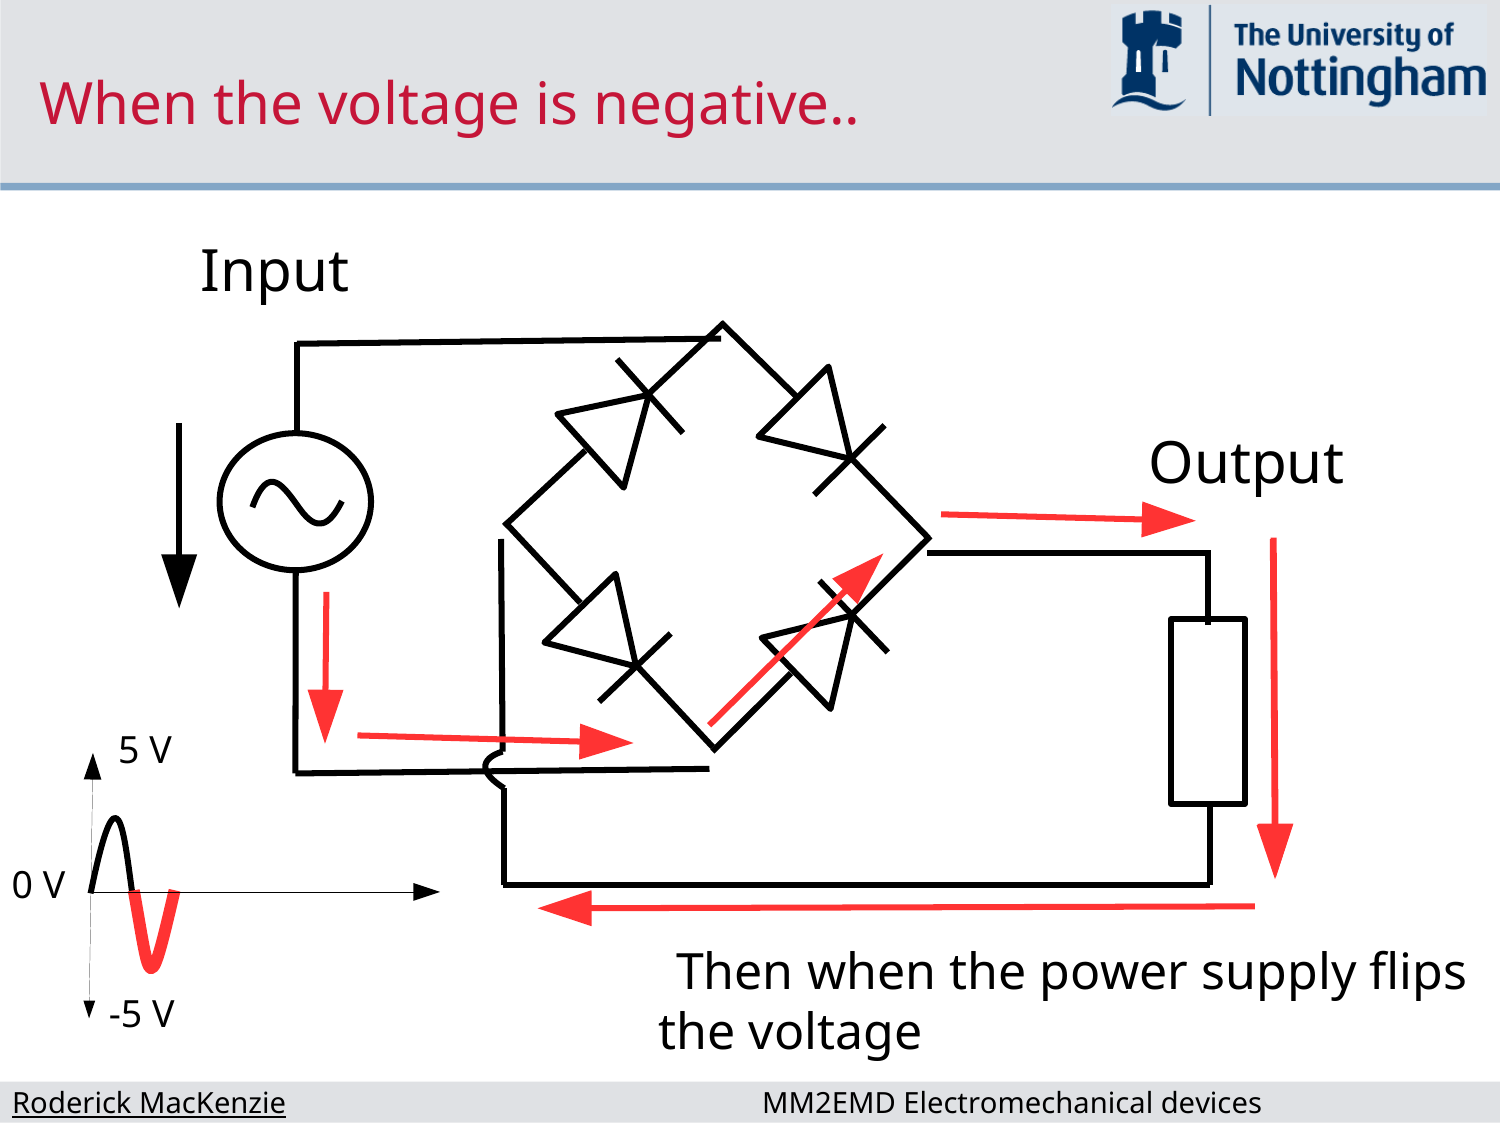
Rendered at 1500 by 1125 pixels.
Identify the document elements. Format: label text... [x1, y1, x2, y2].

picture [1339, 4, 1487, 116]
text_box [557, 395, 648, 488]
text_box -5 V [94, 982, 276, 1058]
text_box Input [186, 226, 367, 311]
text_box [758, 366, 850, 458]
text_box [761, 627, 803, 654]
text_box Output [1133, 417, 1366, 503]
text_box 0 V [0, 853, 179, 929]
title When the voltage is negative.. [24, 0, 1339, 212]
text_box [782, 616, 852, 709]
text_box [544, 573, 636, 666]
text_box Then when the power supply flips the voltage [643, 932, 1500, 1067]
text_box 5 V [103, 718, 286, 794]
